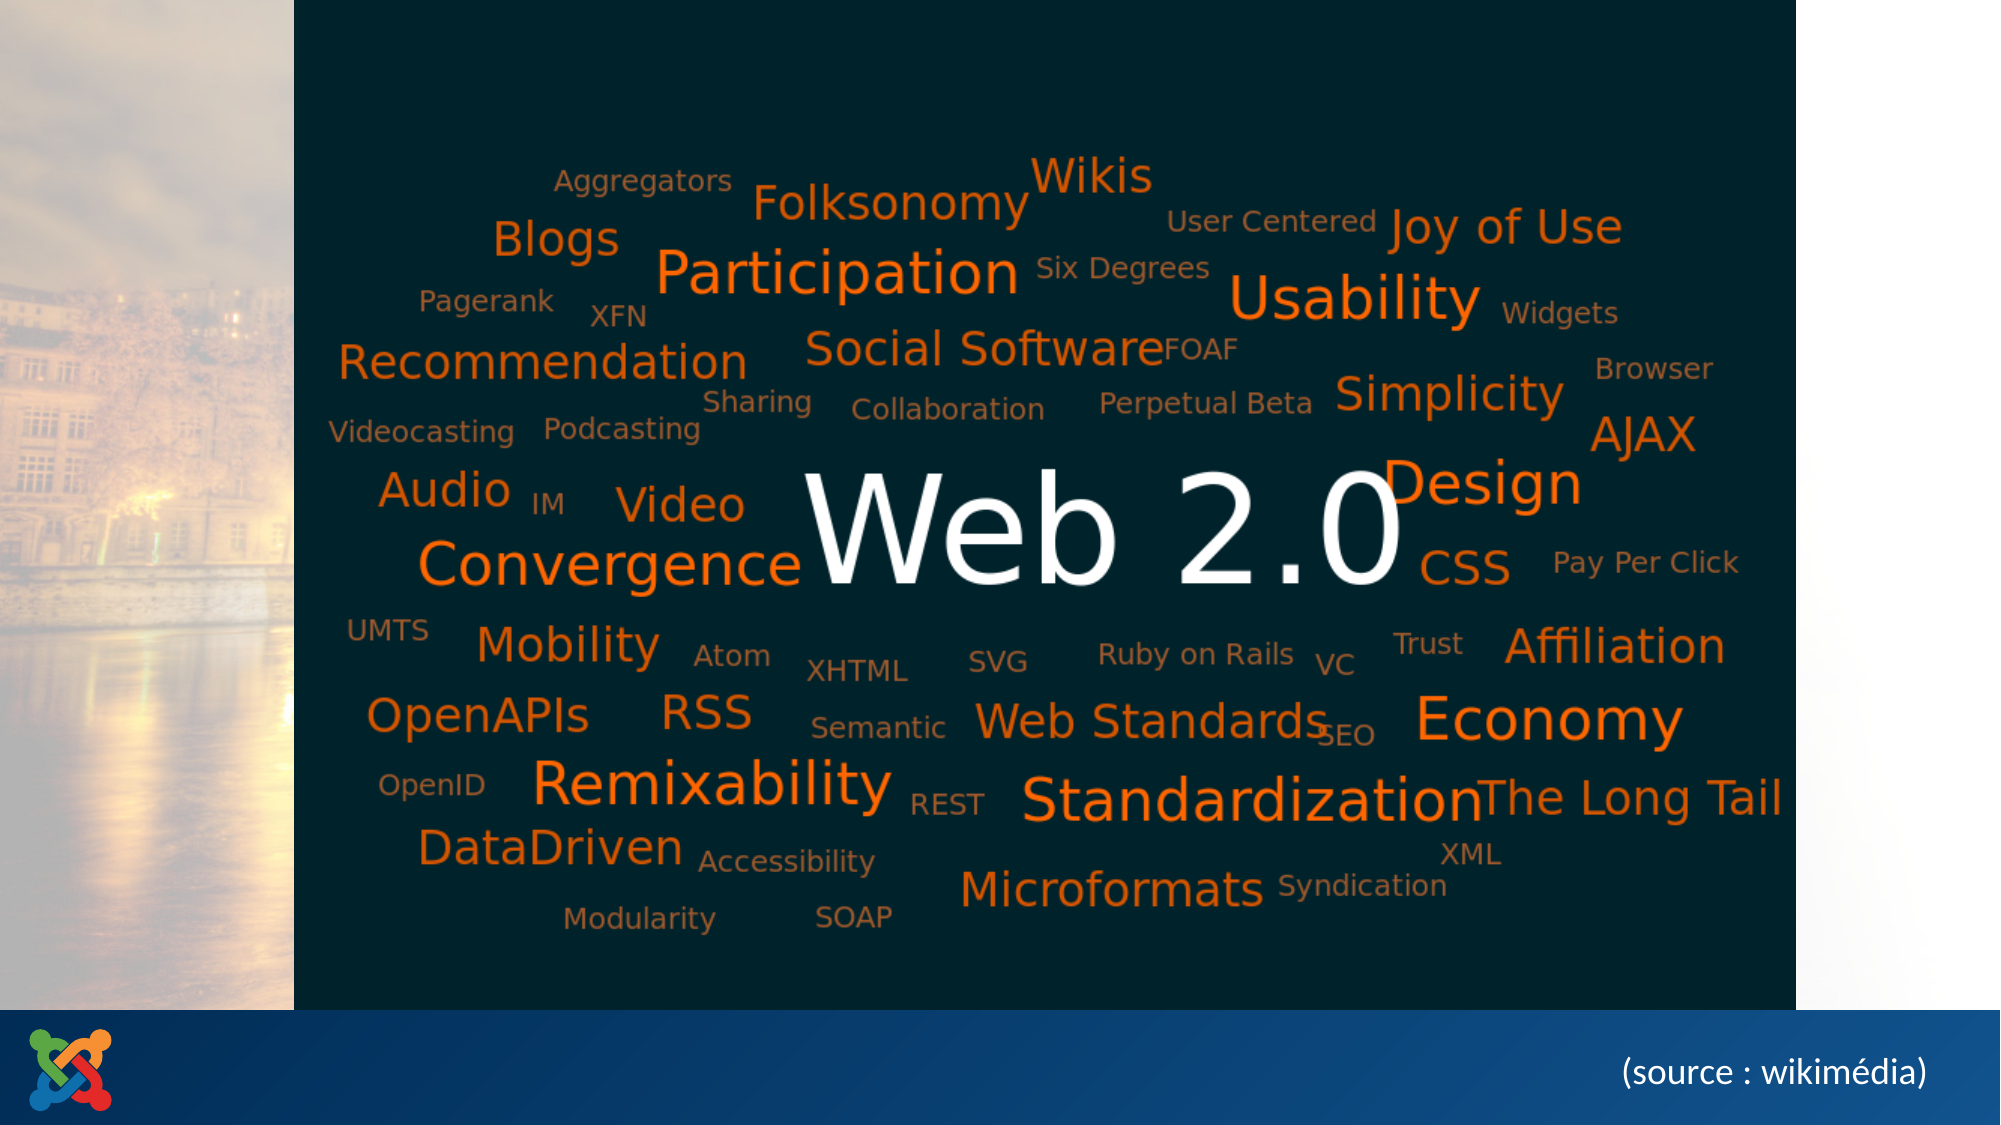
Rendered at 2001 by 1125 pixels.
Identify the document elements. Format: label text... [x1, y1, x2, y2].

picture [29, 1028, 112, 1112]
picture [0, 0, 2001, 1125]
text_box (source : wikimédia) [1606, 1039, 1943, 1100]
text_box [0, 1010, 2000, 1125]
